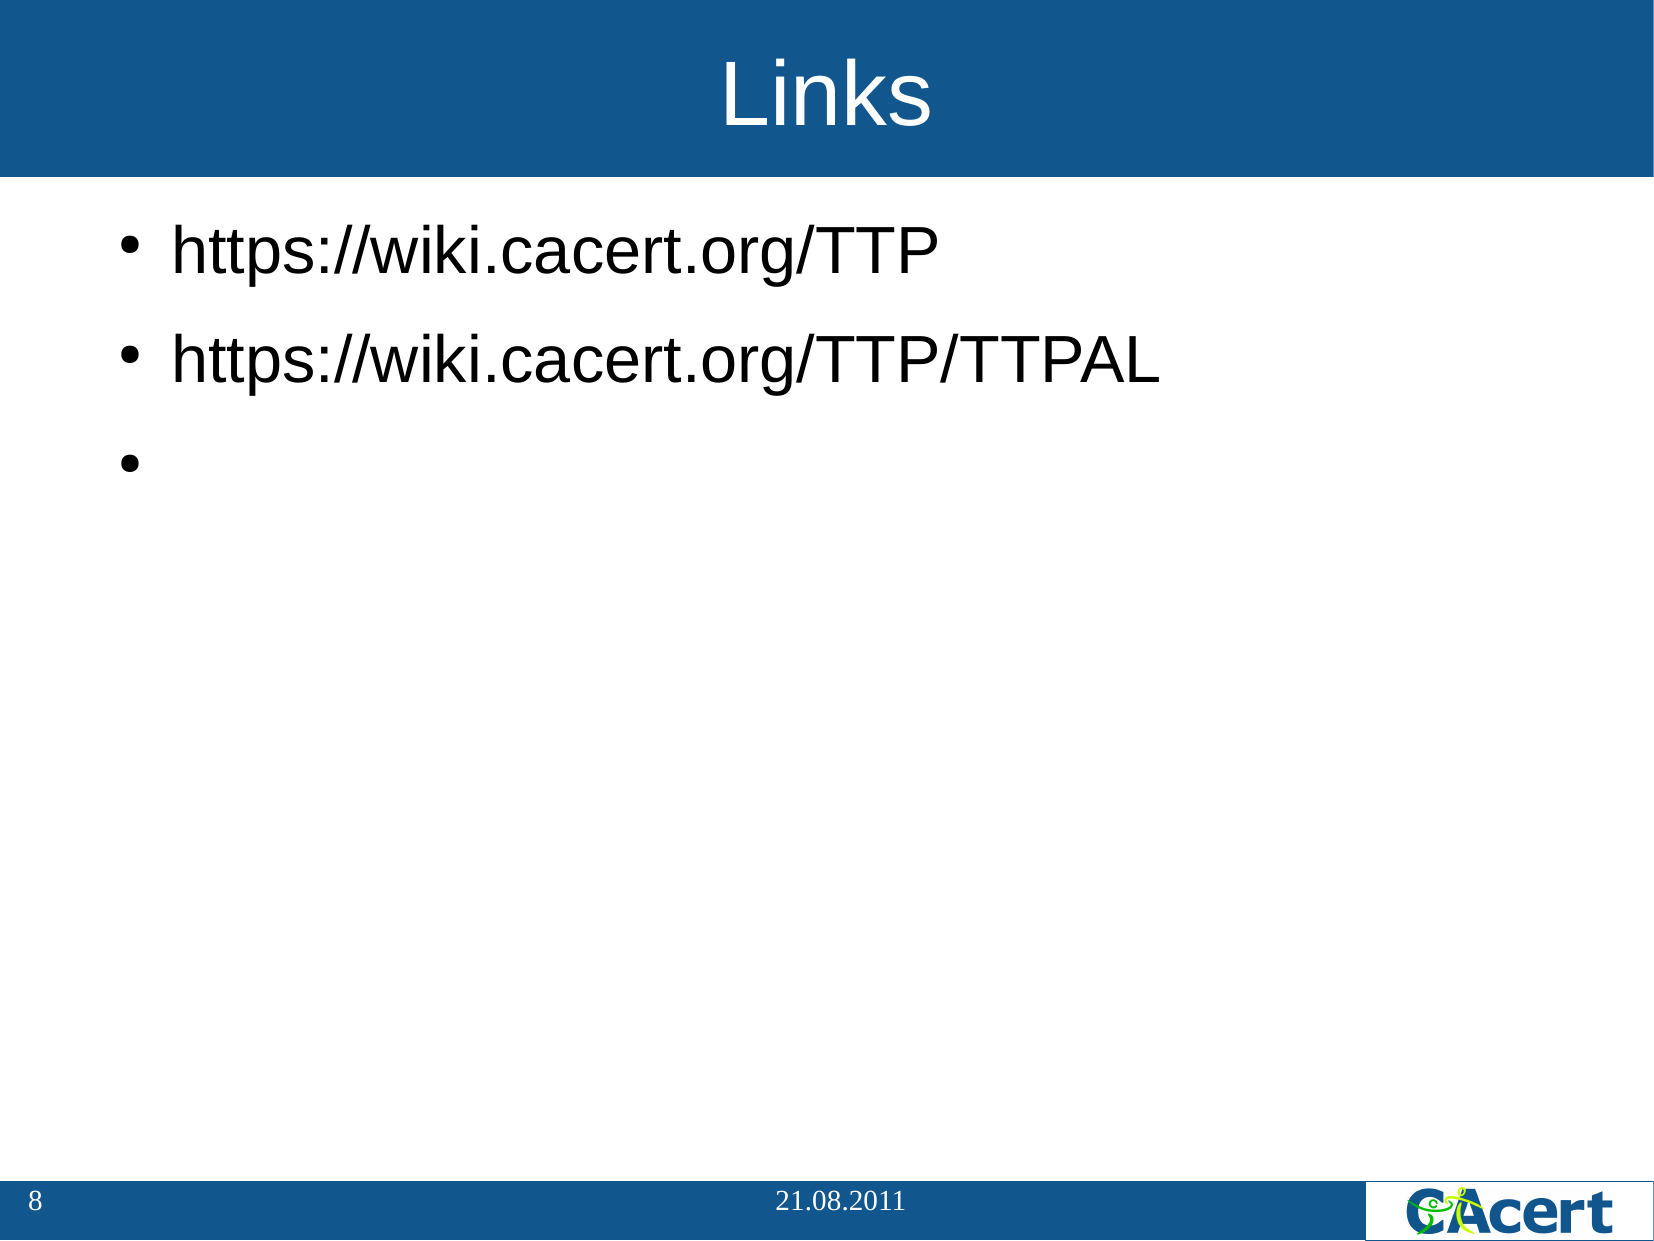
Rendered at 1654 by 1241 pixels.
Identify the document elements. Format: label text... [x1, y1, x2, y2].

text_box 21.08.2011 [648, 1181, 1034, 1241]
text_box [28, 1181, 414, 1241]
title Links [82, 33, 1571, 145]
list https://wiki.cacert.org/TTP https://wiki.cacert.org/TTP/TTPAL [82, 206, 1571, 508]
